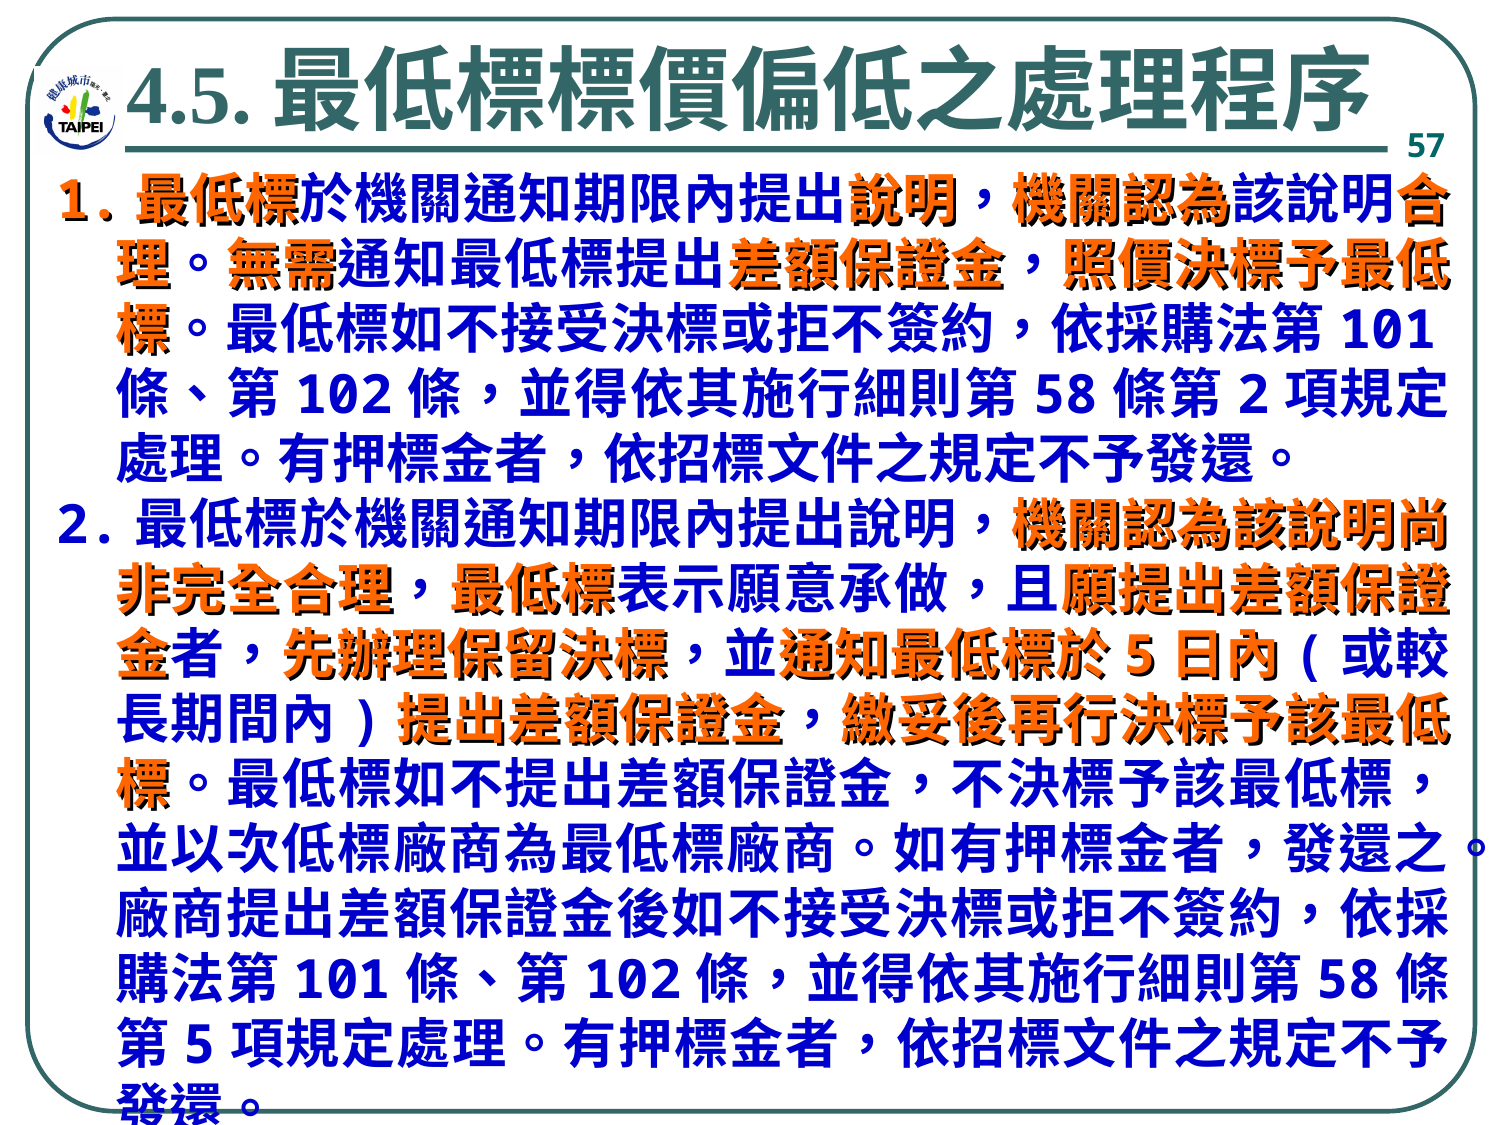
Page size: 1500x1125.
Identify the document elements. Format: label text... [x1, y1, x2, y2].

text_box 1.最低標於機關通知期限內提出說明，機關認為該說明合理。無需通知最低標提出差額保證金，照價決標予最低標。最低標如不接受決標或拒不簽約，依採購法第101條、第102條，並得依其施行細則第58條第2項規定處理。有押標金者，依招標文件之規定不予發還。 2.最低標於機關通知期限內提出說明，機關認為該說明尚非完全合理，最低標表示願意承做，且願提出差額保證金者，先辦理保留決標，並通知最低標於5日內(或較長期間內)提出差額保證金，繳妥後再行決標予該最低標。最低標如不提出差額保證金，不決標予該最低標，並以次低標廠商為最低標廠商。如有押標金者，發還之。廠商提出差額保證金後如不接受決標或拒不簽約，依採購法第101條、第102條，並得依其施行細則第58條第5項規定處理。有押標金者，依招標文件之規定不予發還。 [41, 157, 1465, 1125]
title 4.5.最低標標價偏低之處理程序 [0, 0, 1500, 149]
